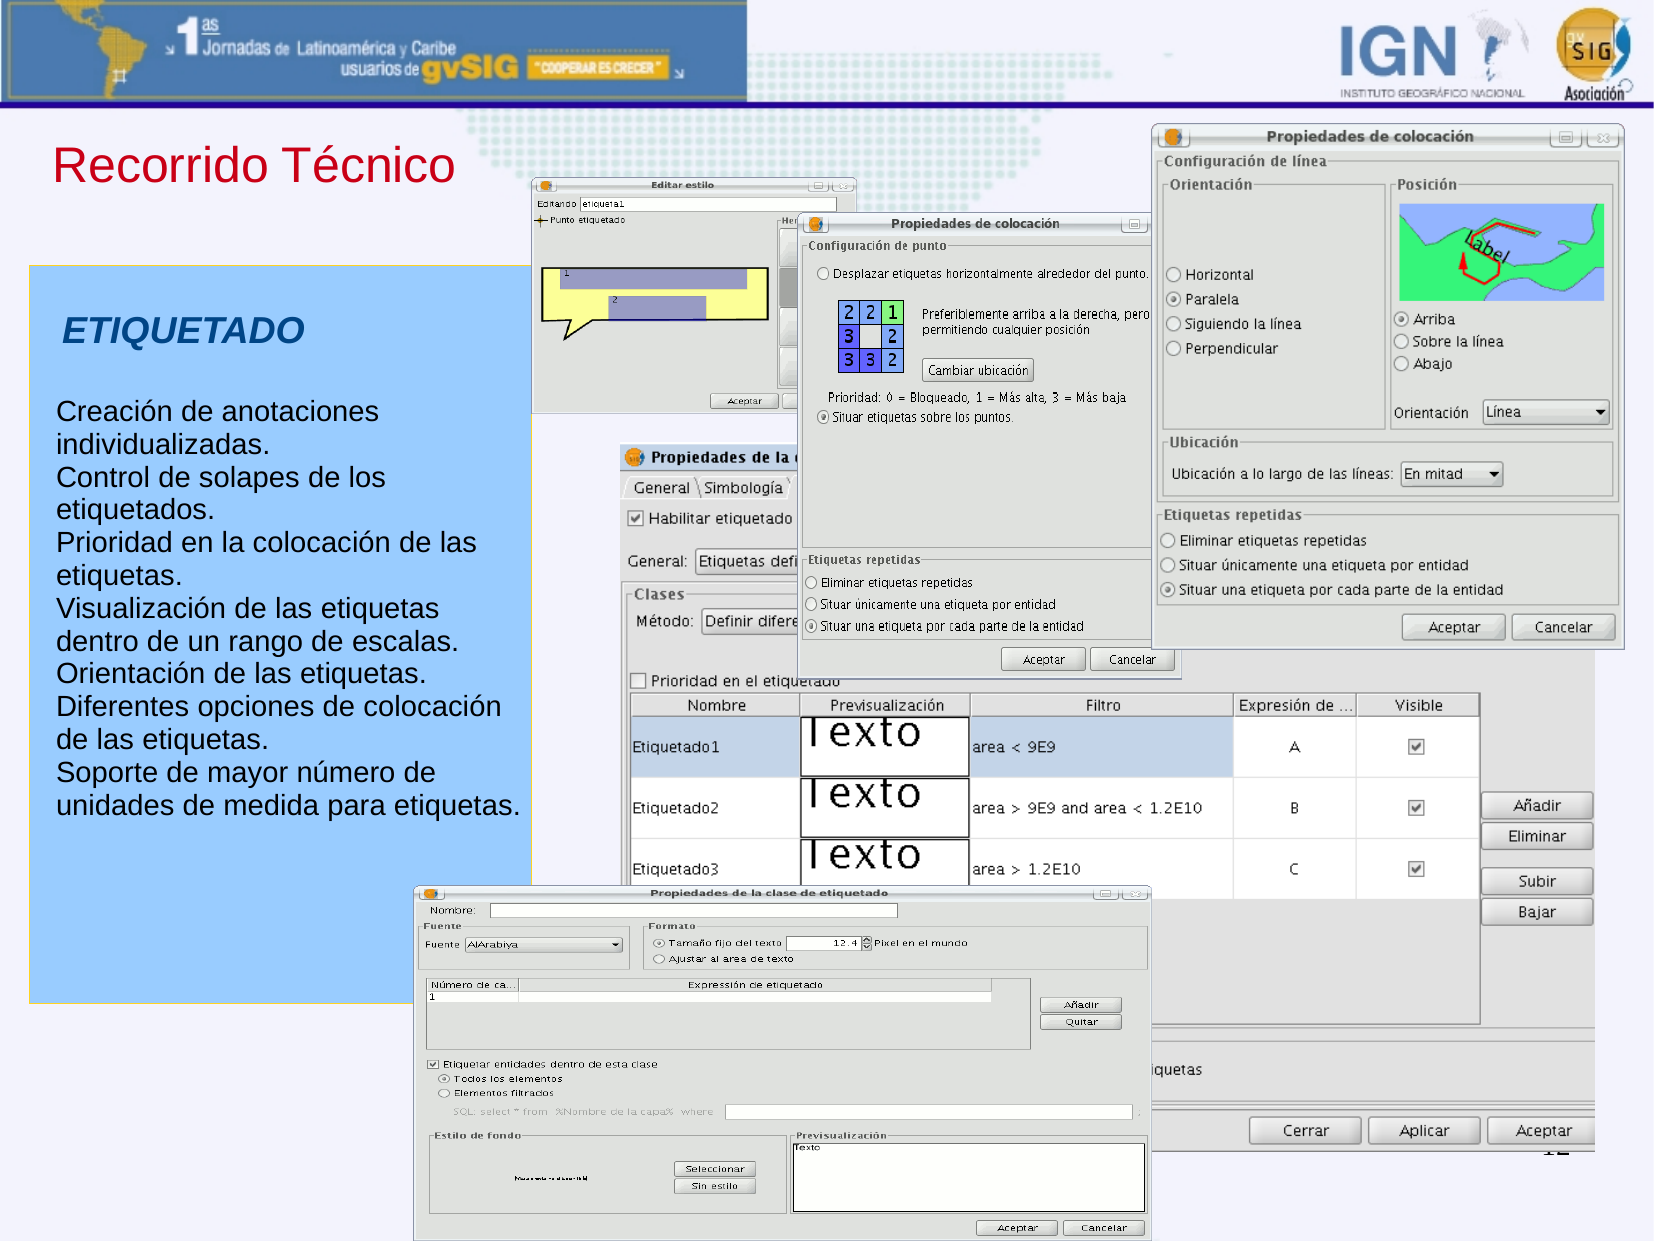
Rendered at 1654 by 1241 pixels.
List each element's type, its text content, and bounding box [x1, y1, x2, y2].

picture [0, 0, 1654, 1241]
text_box Creación de anotaciones individualizadas. Control de solapes de los etiquetados. Prioridad en la colocación de las etiquetas. Visualización de las etiquetas dentro de un rango de escalas. Orientación de las etiquetas. Diferentes opciones de colocación de las etiquetas. Soporte de mayor número de unidades de medida para etiquetas. [41, 387, 544, 1034]
text_box Recorrido Técnico [37, 129, 473, 207]
text_box ETIQUETADO [47, 302, 531, 367]
text_box [29, 265, 531, 1004]
